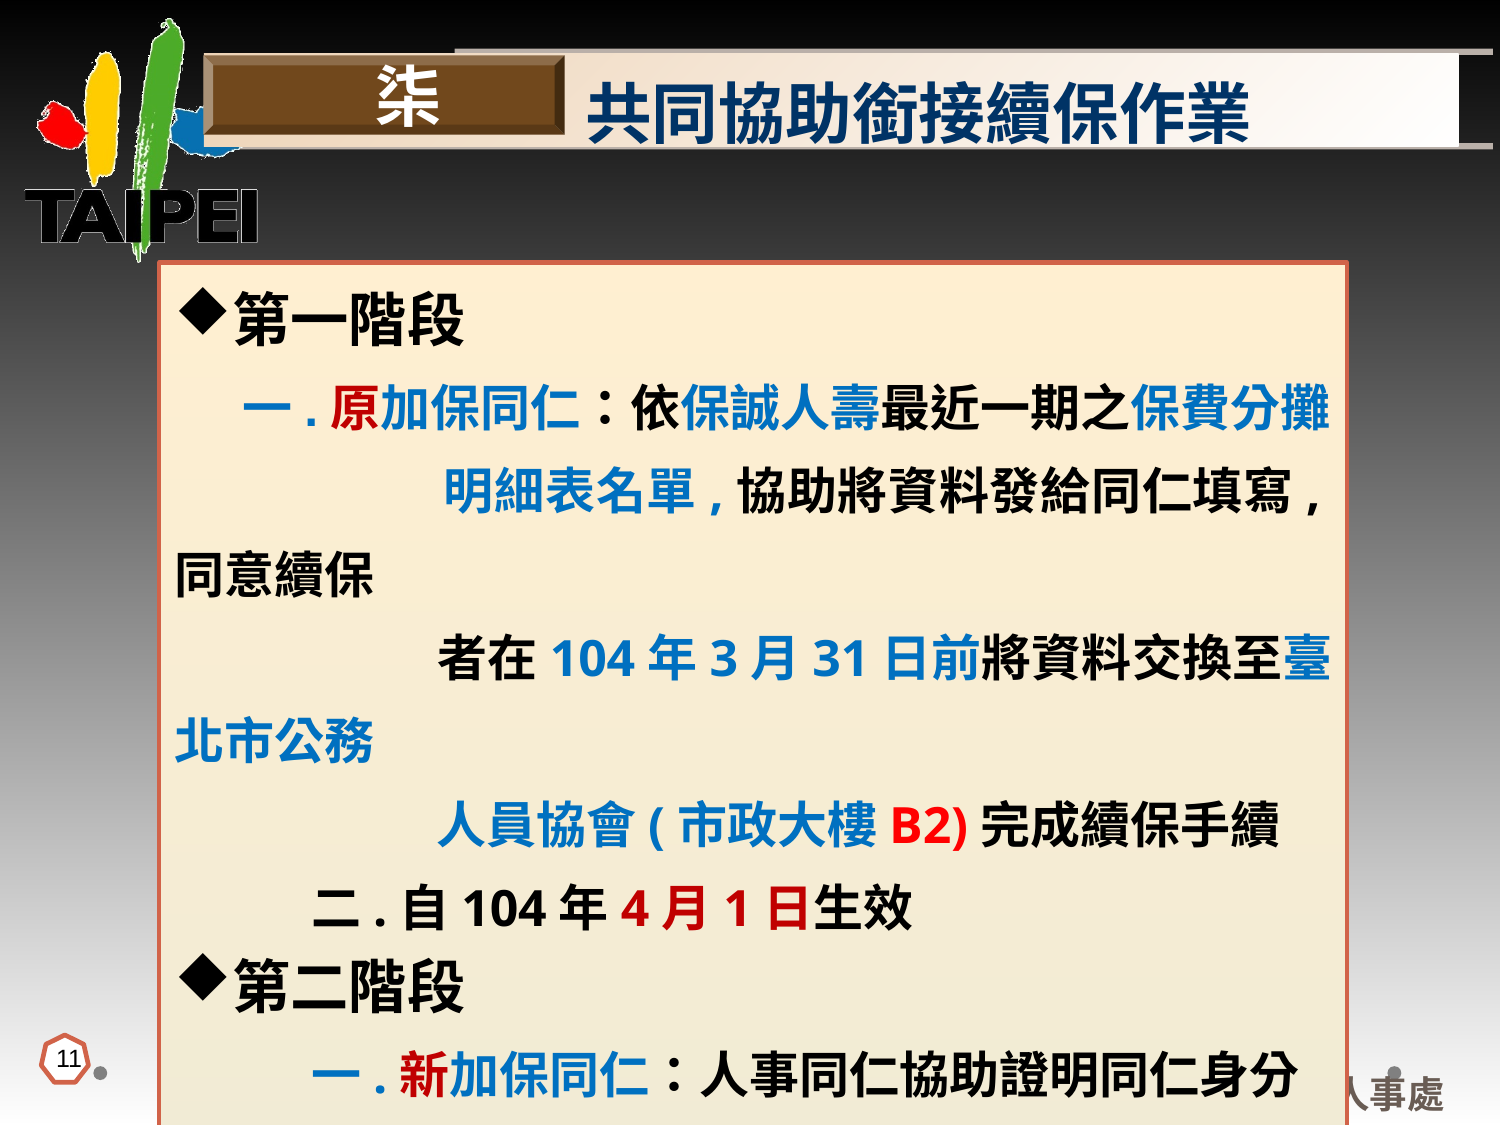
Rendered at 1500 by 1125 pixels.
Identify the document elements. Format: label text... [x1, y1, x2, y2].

text_box [203, 53, 1459, 147]
text_box 臺北市政府人事處 [1347, 1012, 1460, 1124]
picture [0, 7, 316, 275]
text_box 11 [41, 1035, 101, 1080]
text_box 柒 [214, 66, 554, 124]
text_box 第一階段 一.原加保同仁：依保誠人壽最近一期之保費分攤 明細表名單,協助將資料發給同仁填寫,同意續保 者在104年3月31日前將資料交換至臺北市公務 人員協會(市政大樓B2)完成續保手續 二.自104年4月1日生效 第二階段 一.新加保同仁：人事同仁協助證明同仁身分 二.自104年5月1日起生效 [159, 262, 1347, 1125]
text_box 共同協助銜接續保作業 [570, 55, 1263, 168]
